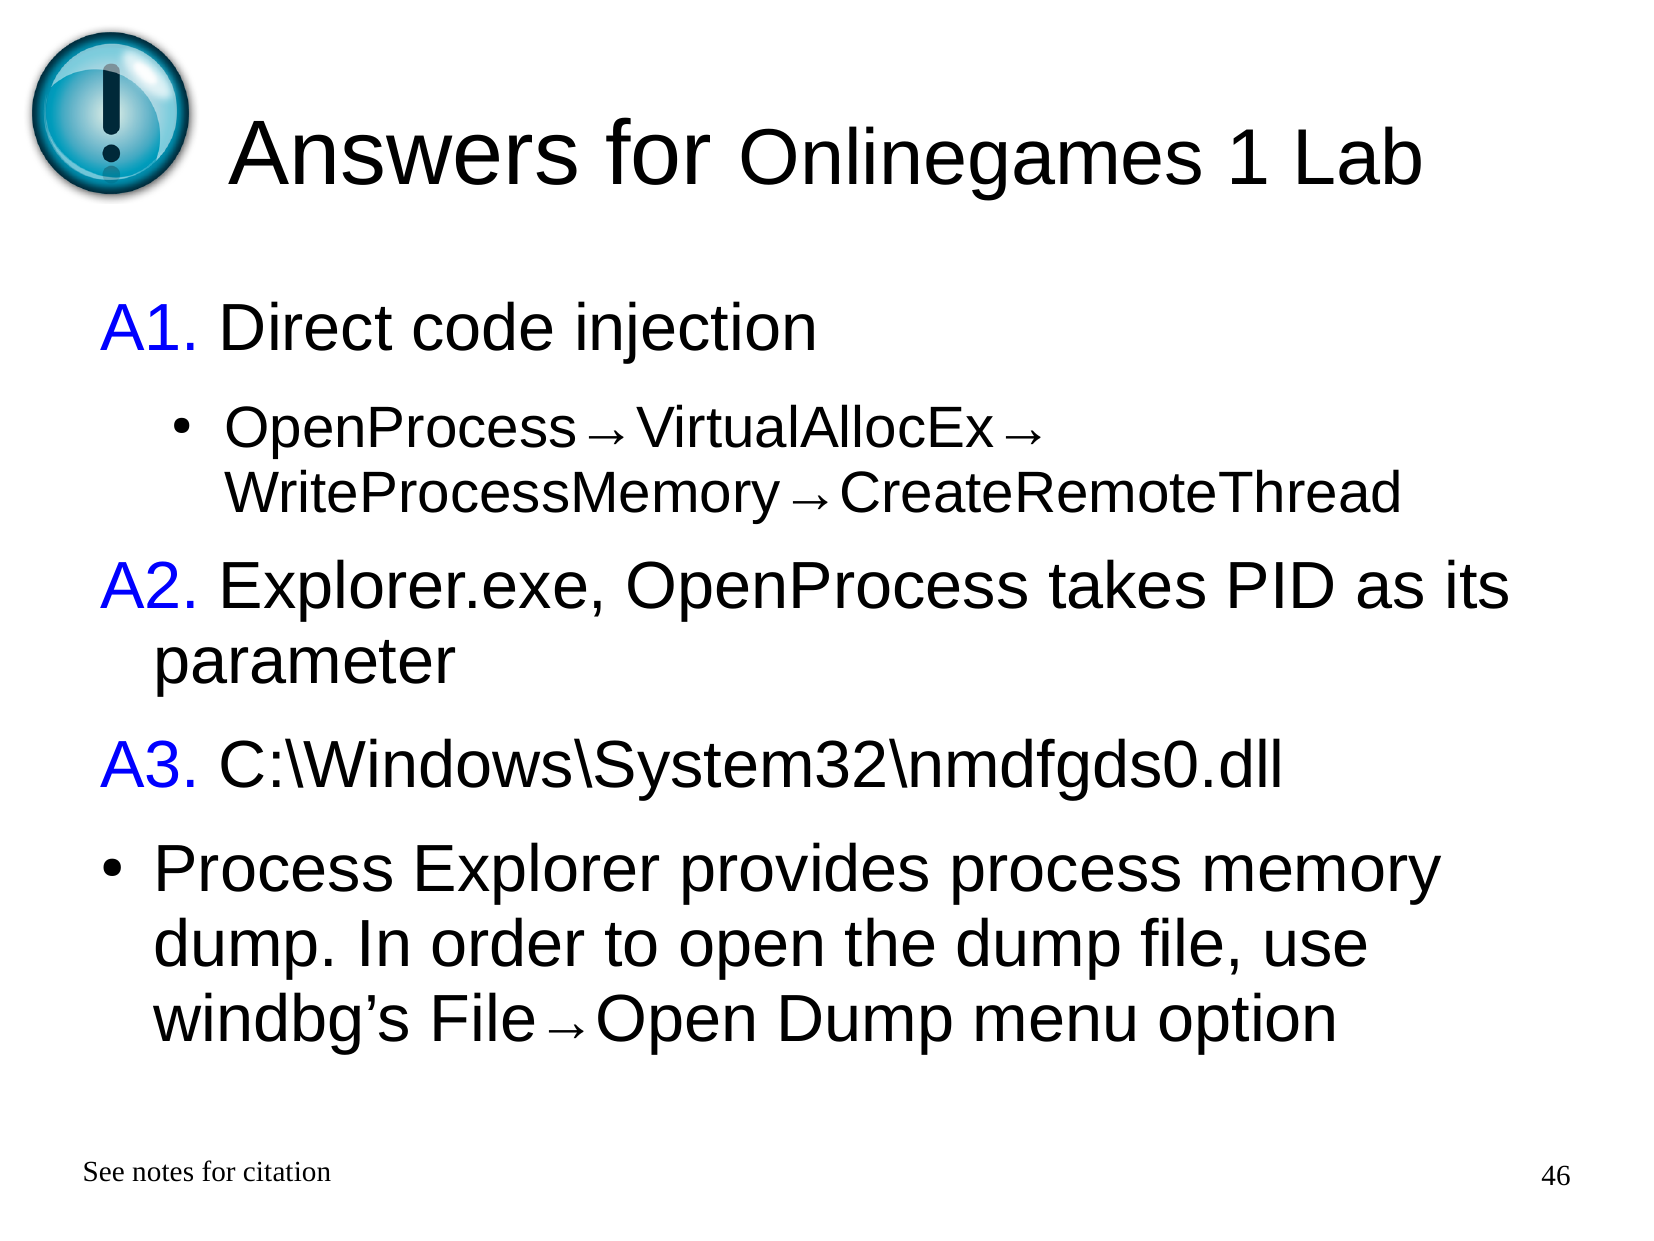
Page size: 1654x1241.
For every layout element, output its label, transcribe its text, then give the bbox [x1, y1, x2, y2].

list Direct code injection OpenProcess→VirtualAllocEx→ WriteProcessMemory→CreateRemoteThread Explorer.exe, OpenProcess takes PID as its parameter C:\Windows\System32\nmdfgds0.dll Process Explorer provides process memory dump. In order to open the dump file, use windbg’s File→Open Dump menu option [82, 290, 1576, 1186]
title Answers for Onlinegames 1 Lab [82, 49, 1571, 257]
picture [20, 23, 201, 204]
